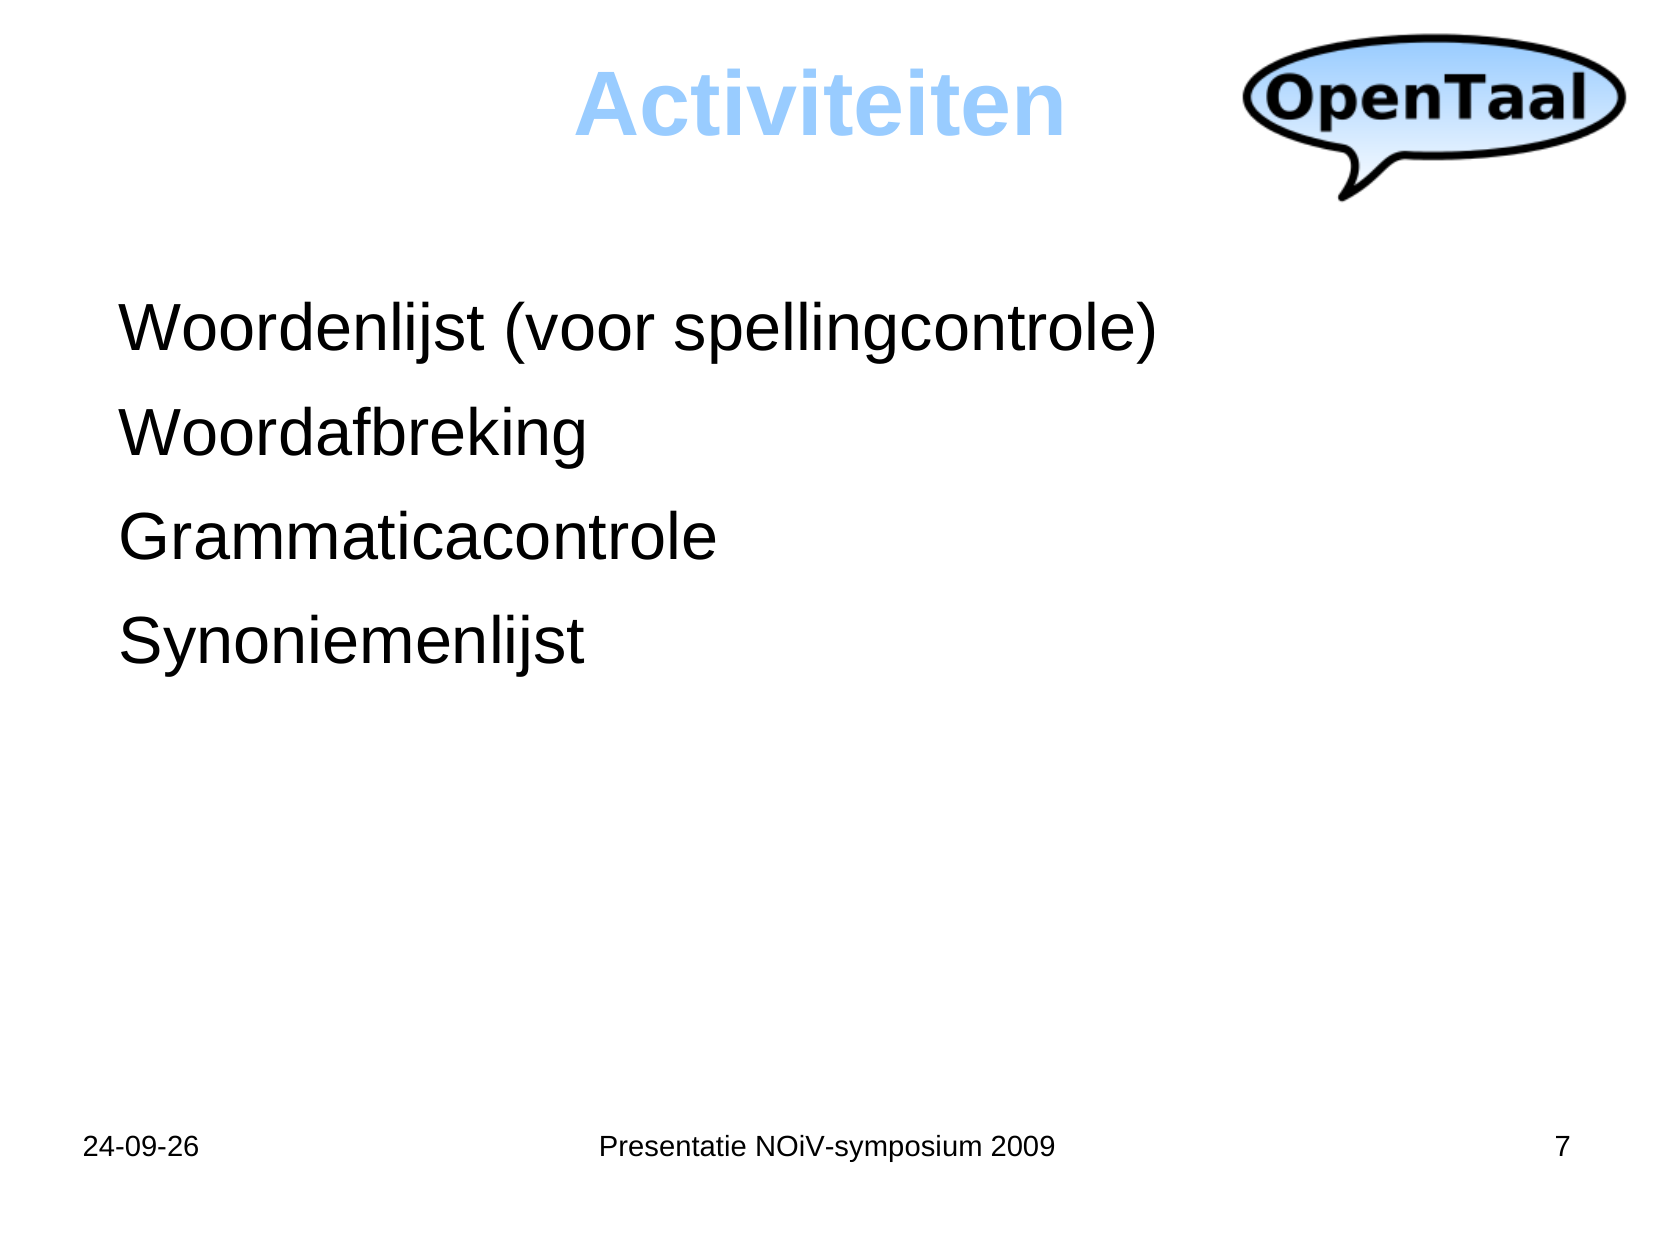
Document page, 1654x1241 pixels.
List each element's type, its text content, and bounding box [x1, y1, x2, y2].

list Woordenlijst (voor spellingcontrole) Woordafbreking Grammaticacontrole Synoniemenlijst [82, 290, 1571, 1094]
picture [1240, 29, 1631, 206]
title Activiteiten [76, 7, 1565, 200]
